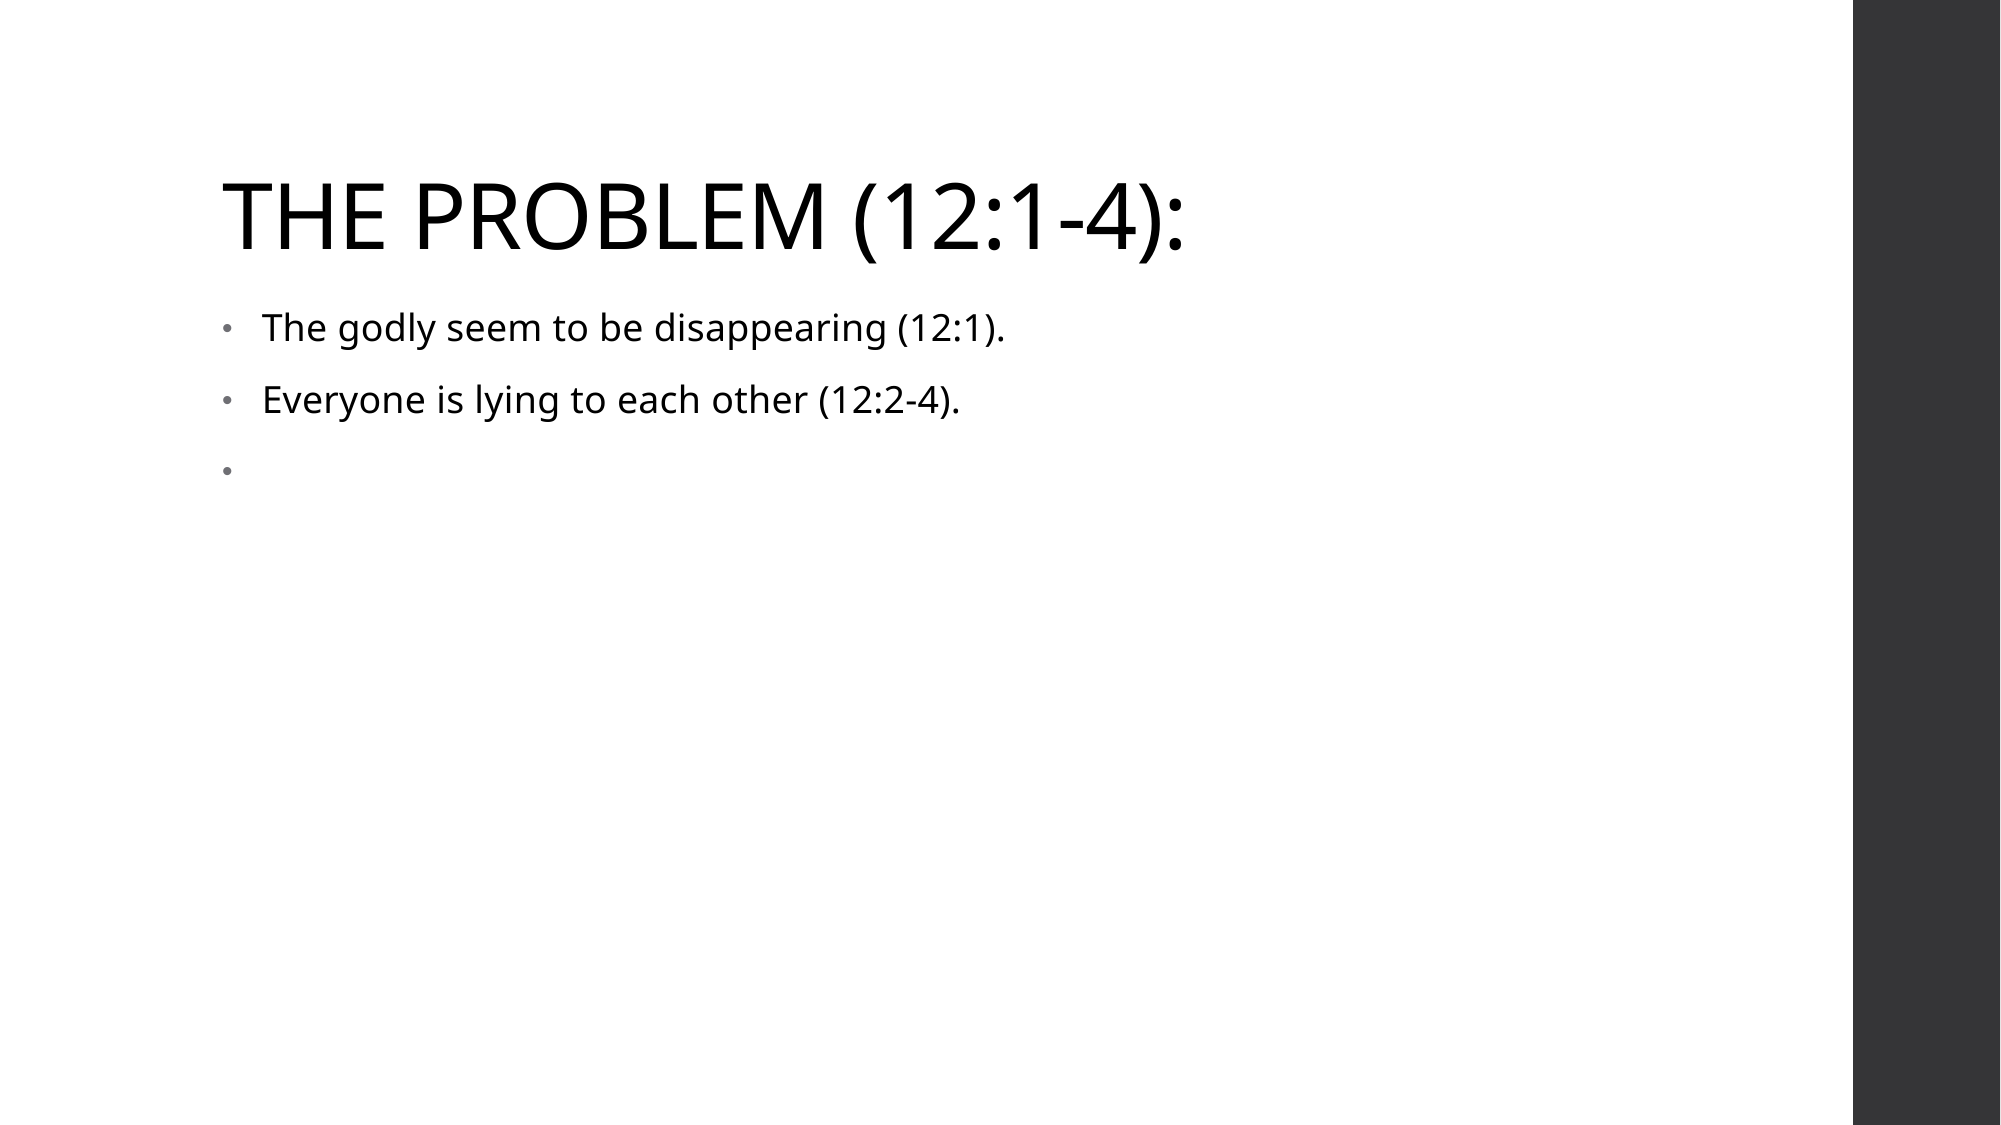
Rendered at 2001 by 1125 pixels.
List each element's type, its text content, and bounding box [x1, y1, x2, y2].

list The godly seem to be disappearing (12:1). Everyone is lying to each other (12:2-4). [206, 299, 1617, 1014]
title THE PROBLEM (12:1-4): [206, 60, 1797, 278]
